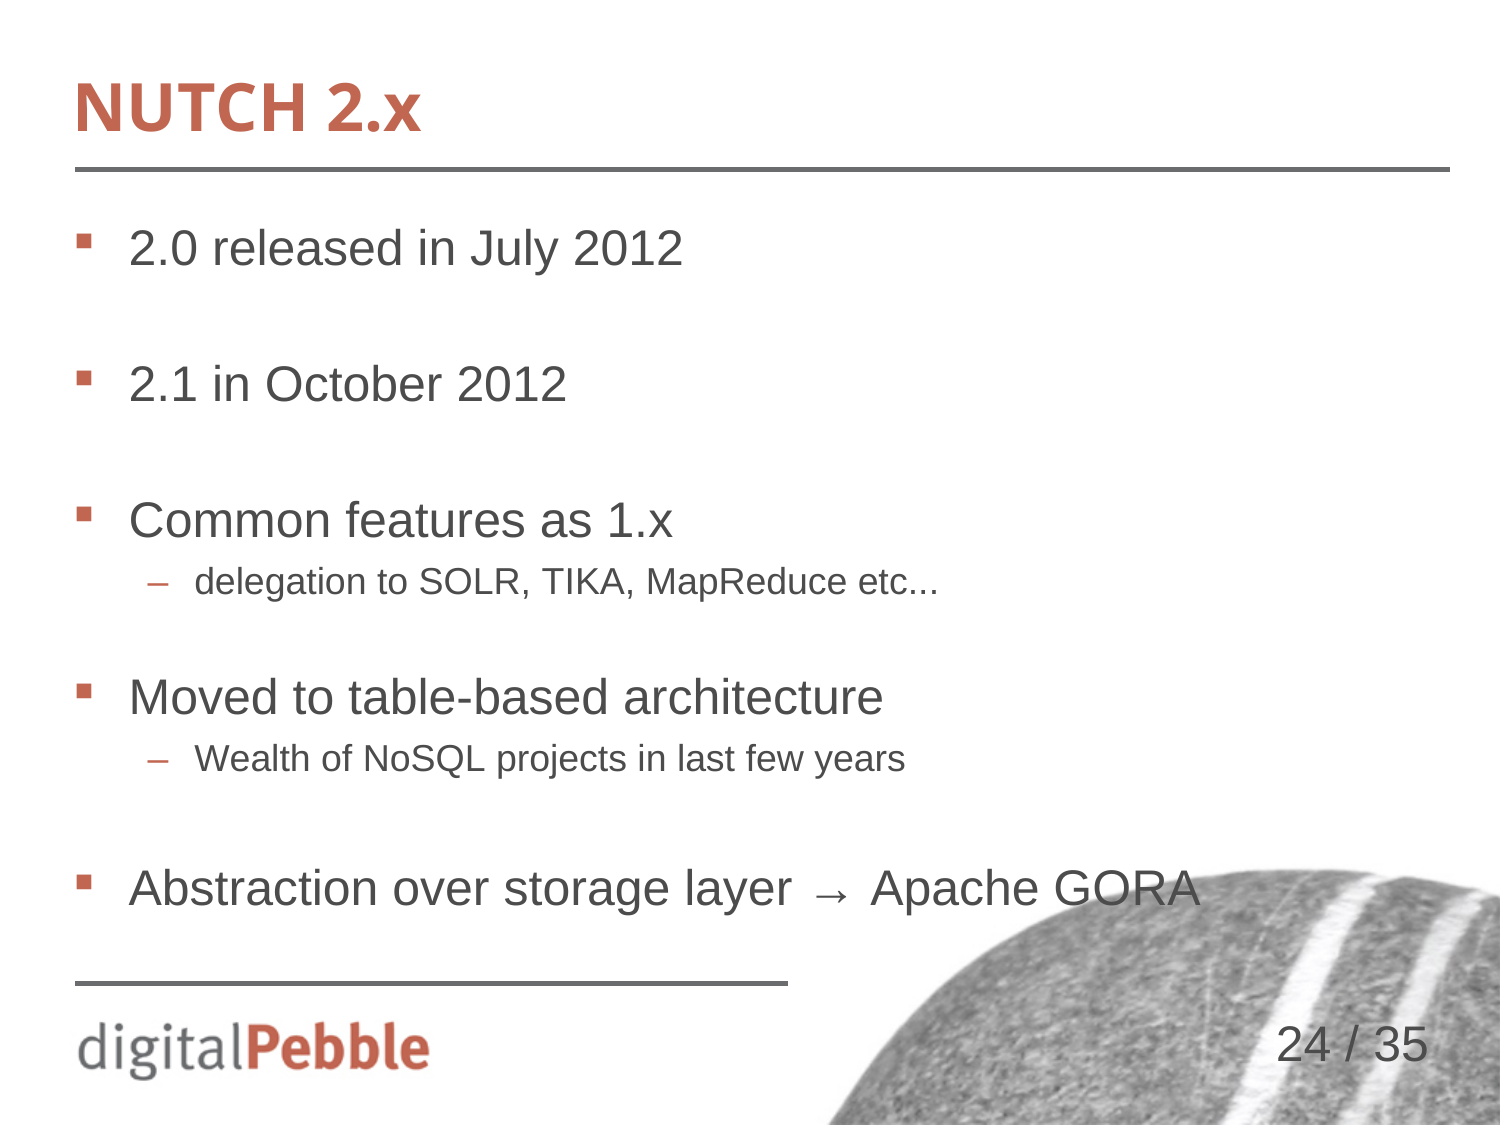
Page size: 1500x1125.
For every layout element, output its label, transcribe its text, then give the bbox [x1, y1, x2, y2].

title NUTCH 2.x [57, 37, 1438, 174]
picture [0, 0, 1500, 1125]
list 2.0 released in July 2012 2.1 in October 2012 Common features as 1.x delegation to SOLR, TIKA, MapReduce etc... Moved to table-based architecture Wealth of NoSQL projects in last few years Abstraction over storage layer → Apache GORA [57, 212, 1438, 975]
